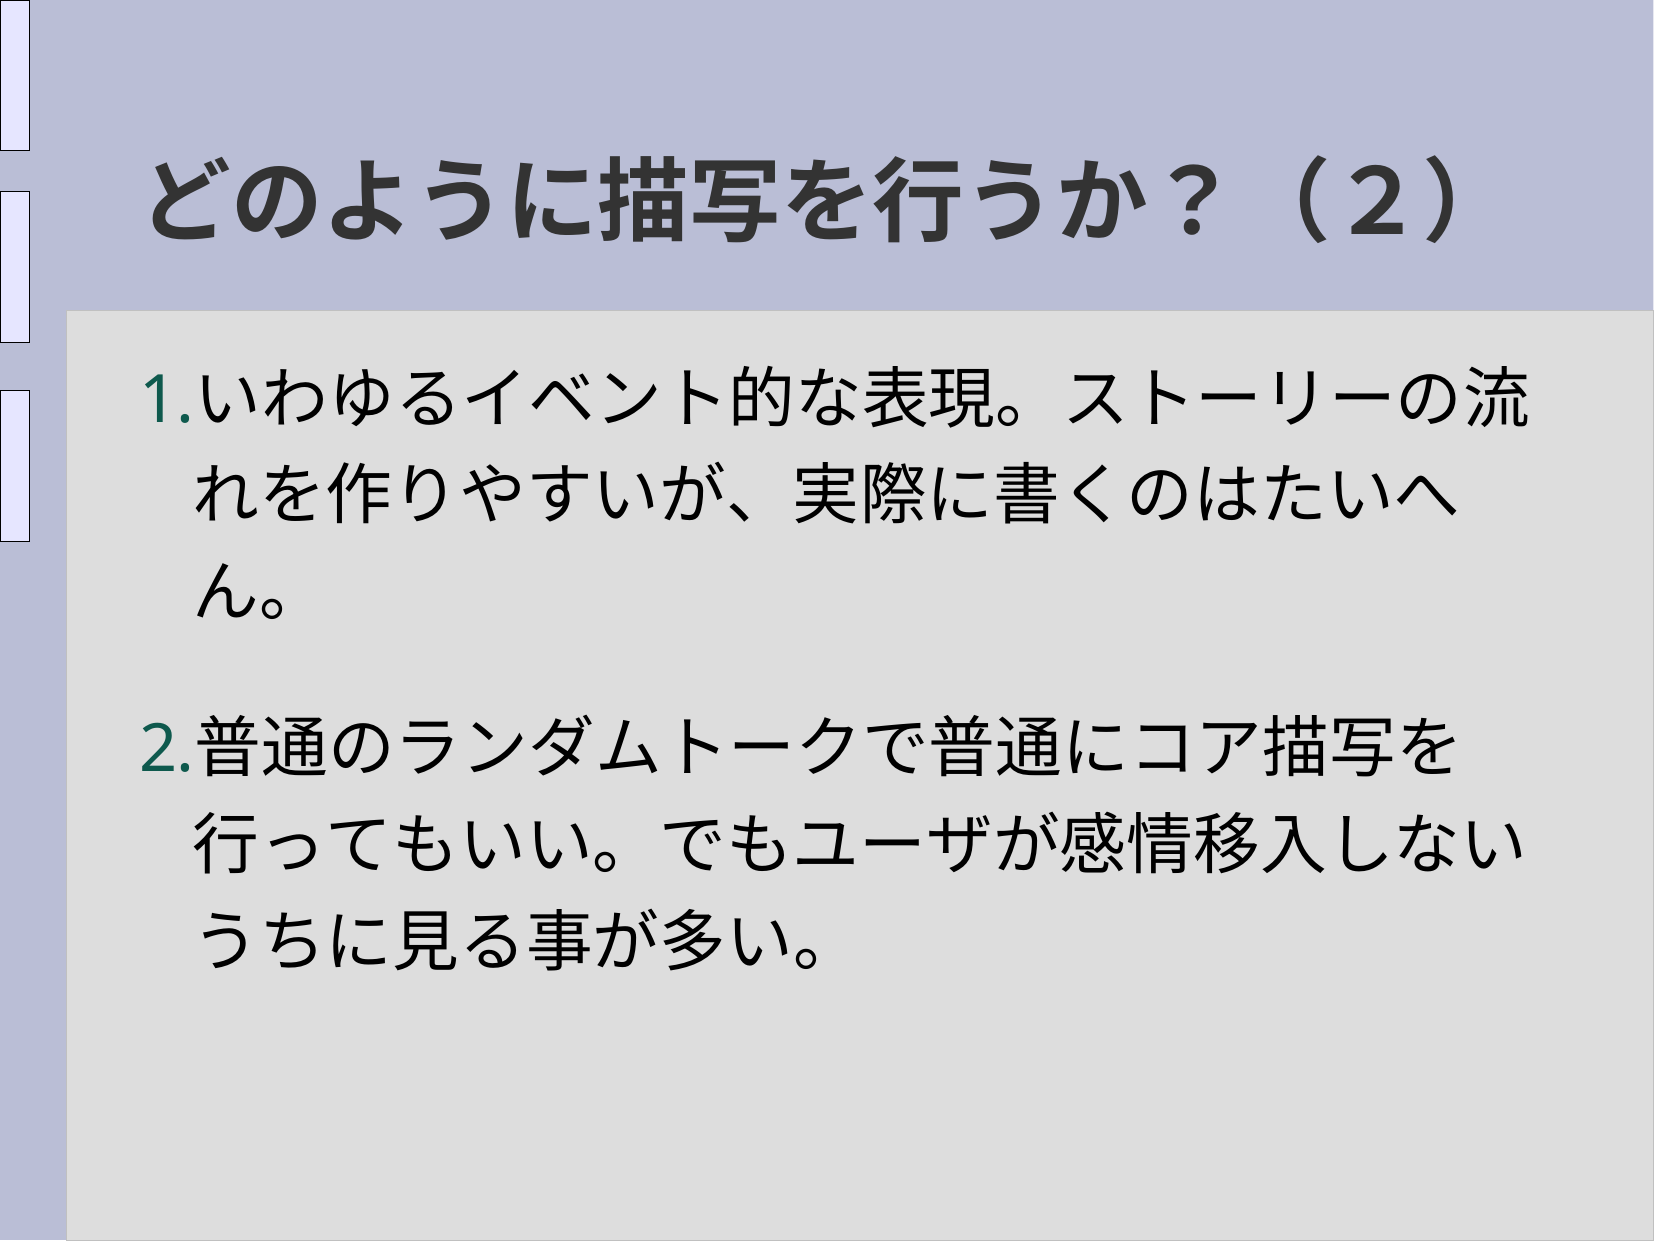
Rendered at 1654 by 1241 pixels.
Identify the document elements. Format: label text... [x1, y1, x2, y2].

list いわゆるイベント的な表現。ストーリーの流れを作りやすいが、実際に書くのはたいへん。 普通のランダムトークで普通にコア描写を行ってもいい。でもユーザが感情移入しないうちに見る事が多い。 [121, 344, 1534, 1127]
title どのように描写を行うか？（２） [121, 91, 1534, 299]
